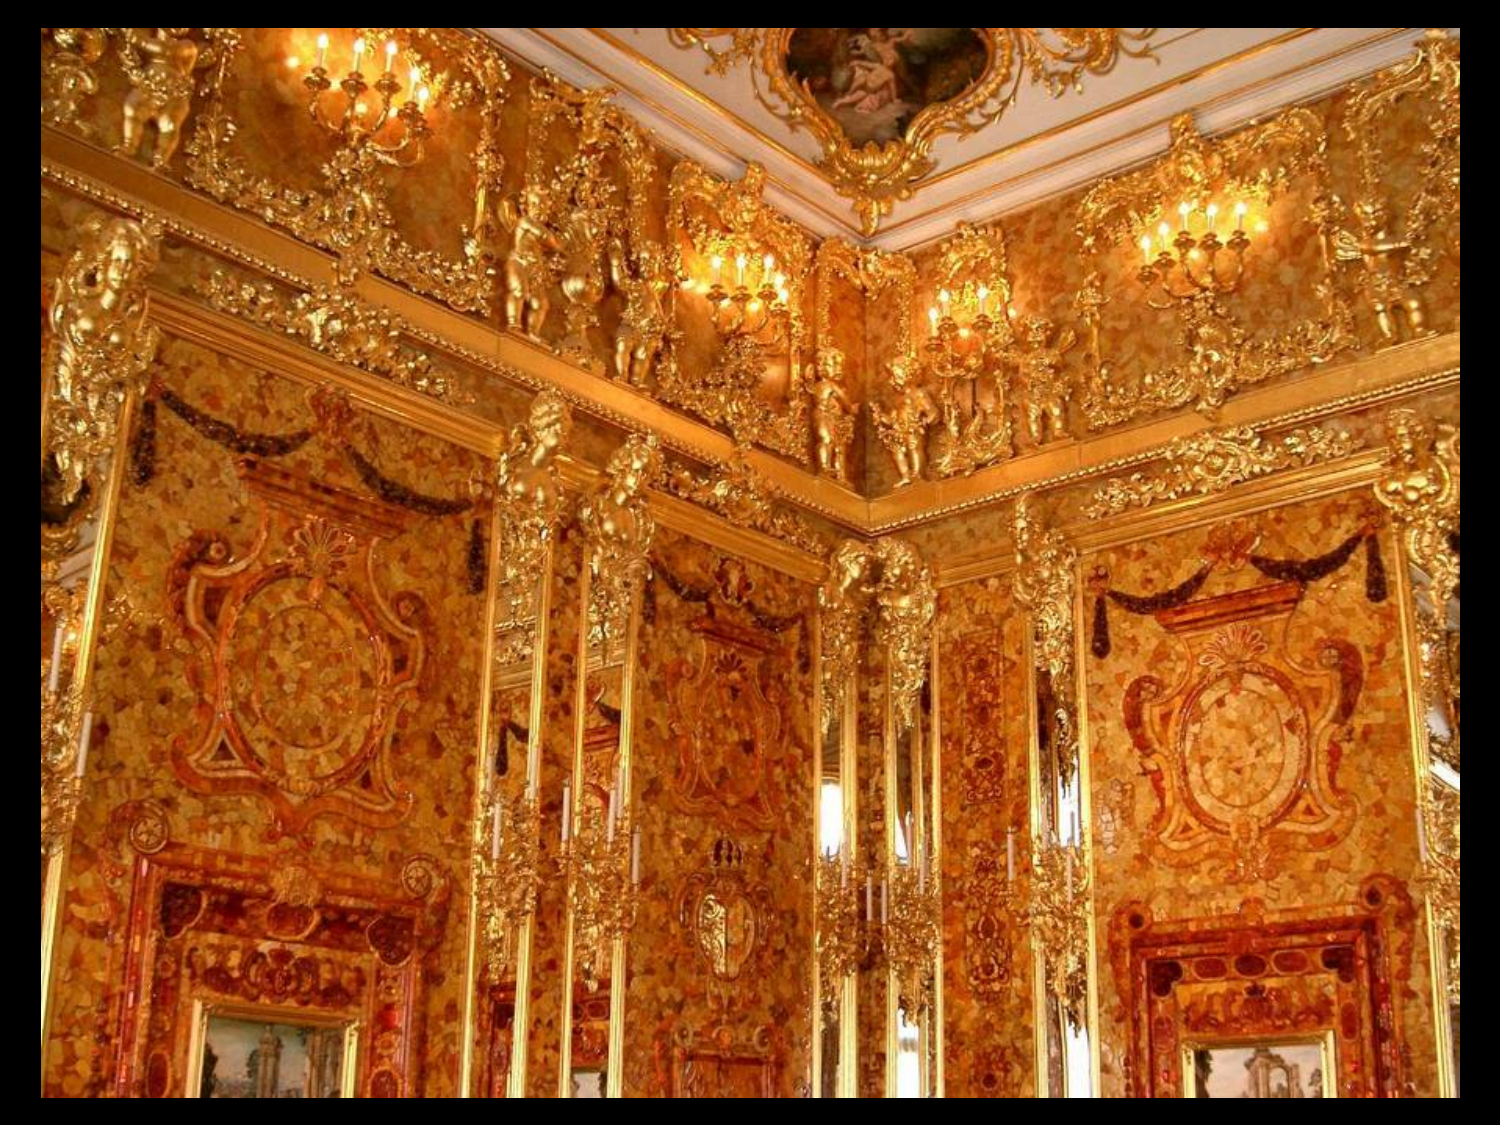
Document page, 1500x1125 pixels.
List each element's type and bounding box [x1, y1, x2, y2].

picture [41, 28, 1460, 1098]
